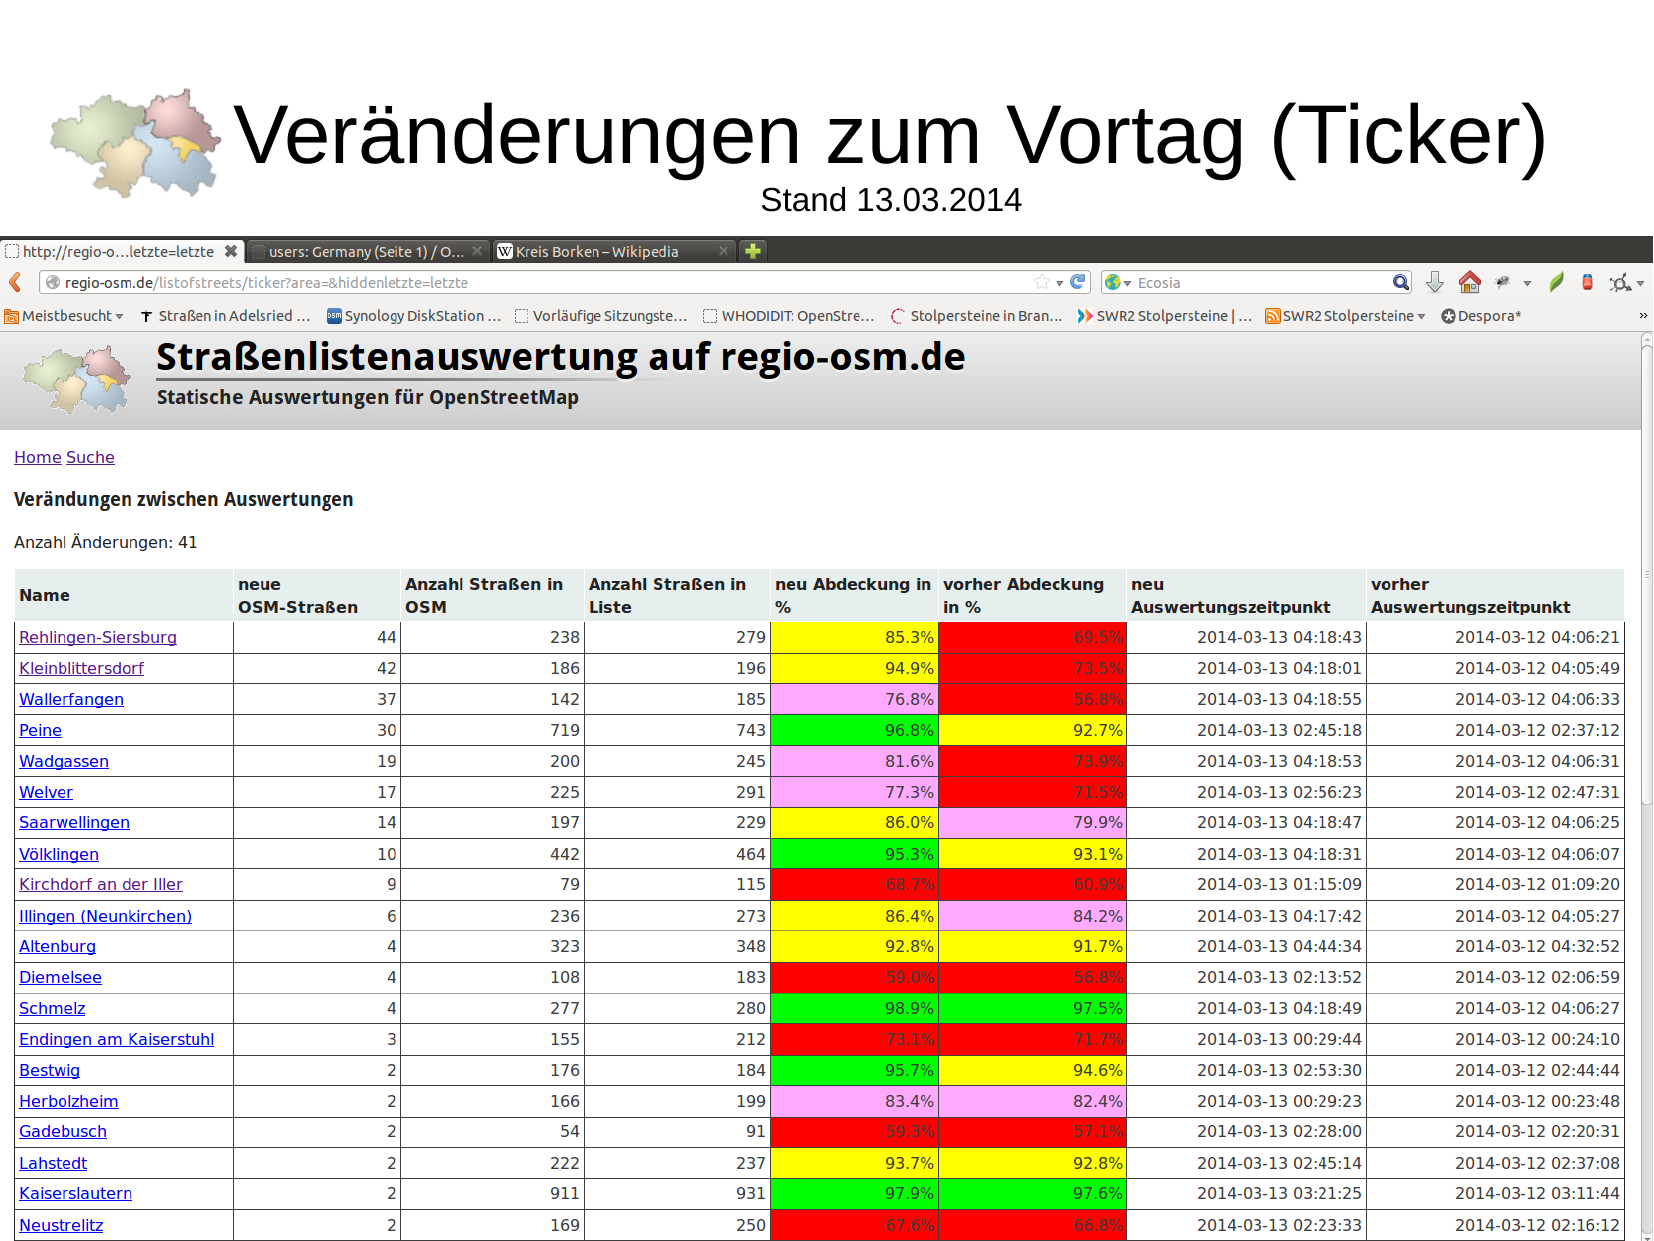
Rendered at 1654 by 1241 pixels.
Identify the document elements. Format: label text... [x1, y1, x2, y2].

picture [0, 236, 1653, 1241]
title Veränderungen zum Vortag (Ticker) Stand 13.03.2014 [212, 49, 1571, 236]
picture [11, 68, 250, 225]
